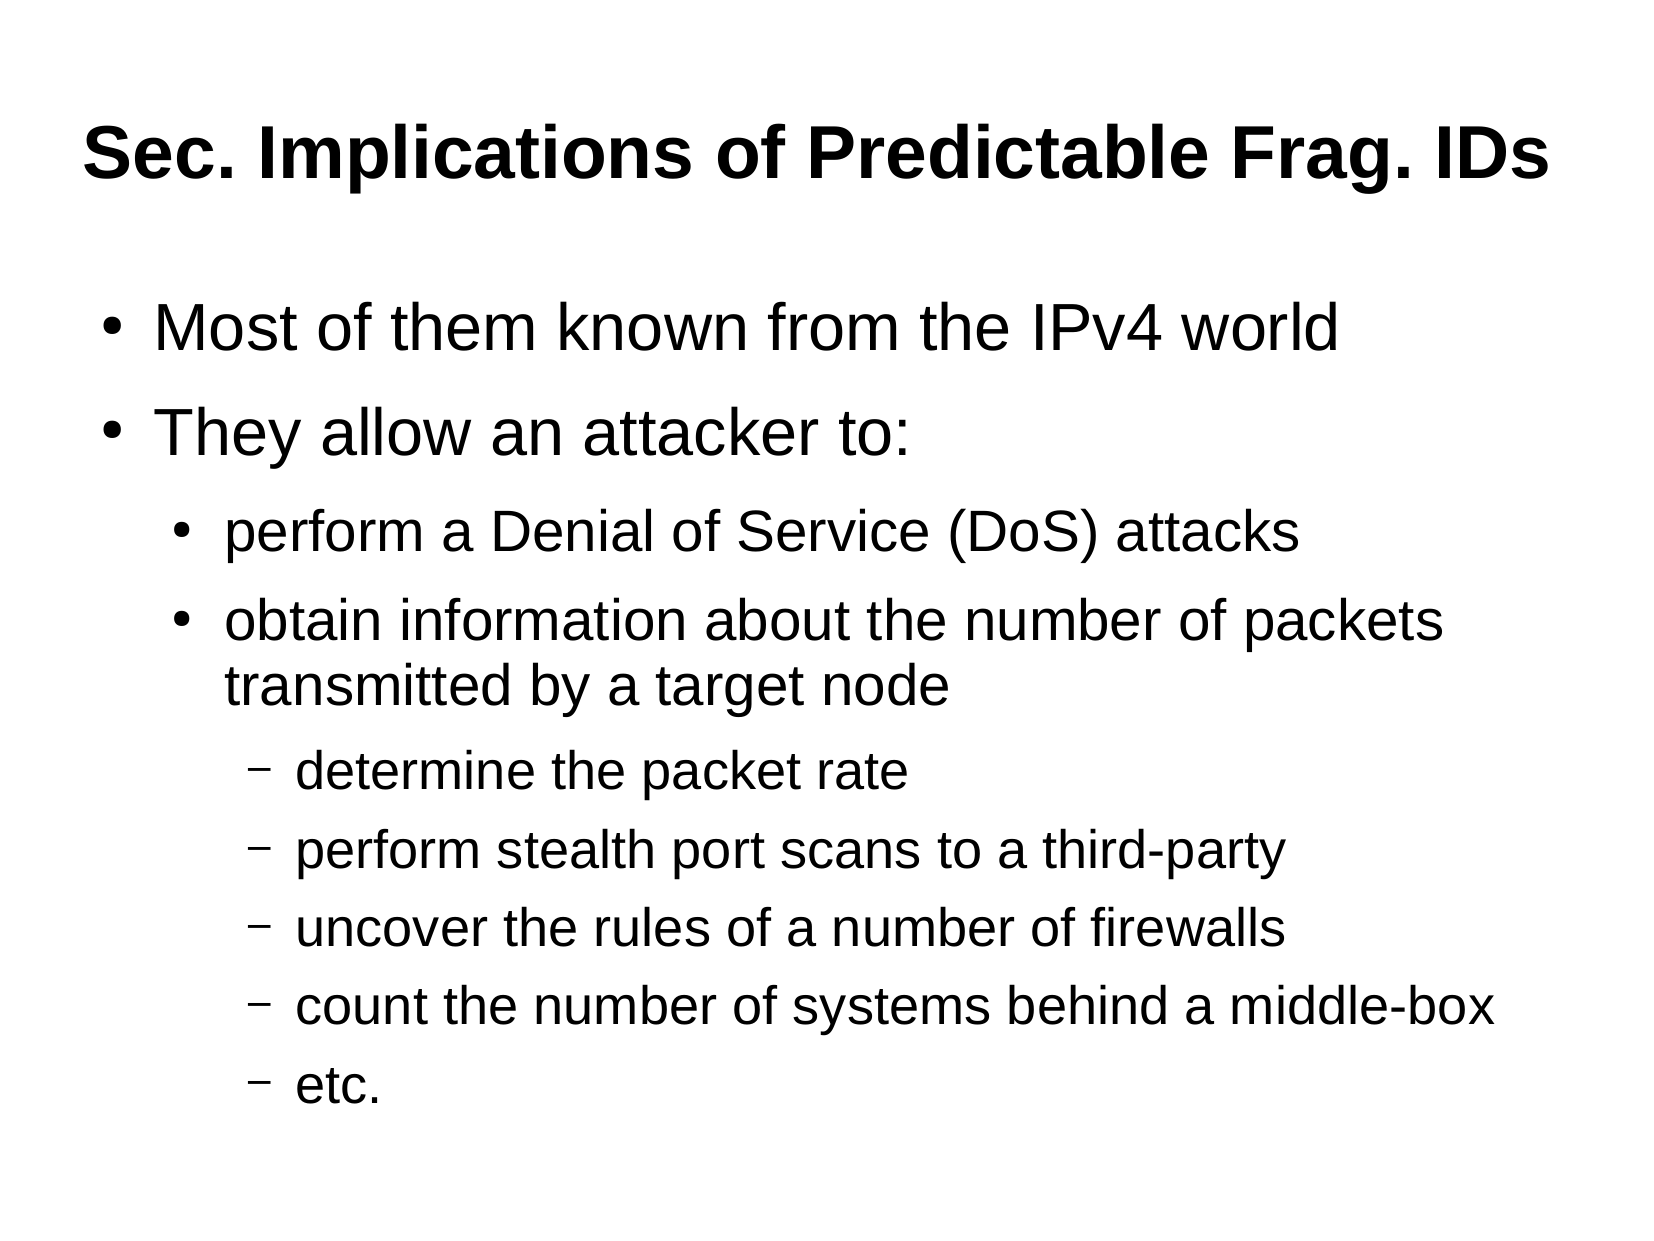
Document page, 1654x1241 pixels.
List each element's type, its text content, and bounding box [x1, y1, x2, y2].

list Most of them known from the IPv4 world They allow an attacker to: perform a Denial of Service (DoS) attacks obtain information about the number of packets transmitted by a target node determine the packet rate perform stealth port scans to a third-party uncover the rules of a number of firewalls count the number of systems behind a middle-box etc. [82, 290, 1571, 1109]
title Sec. Implications of Predictable Frag. IDs [82, 49, 1571, 257]
